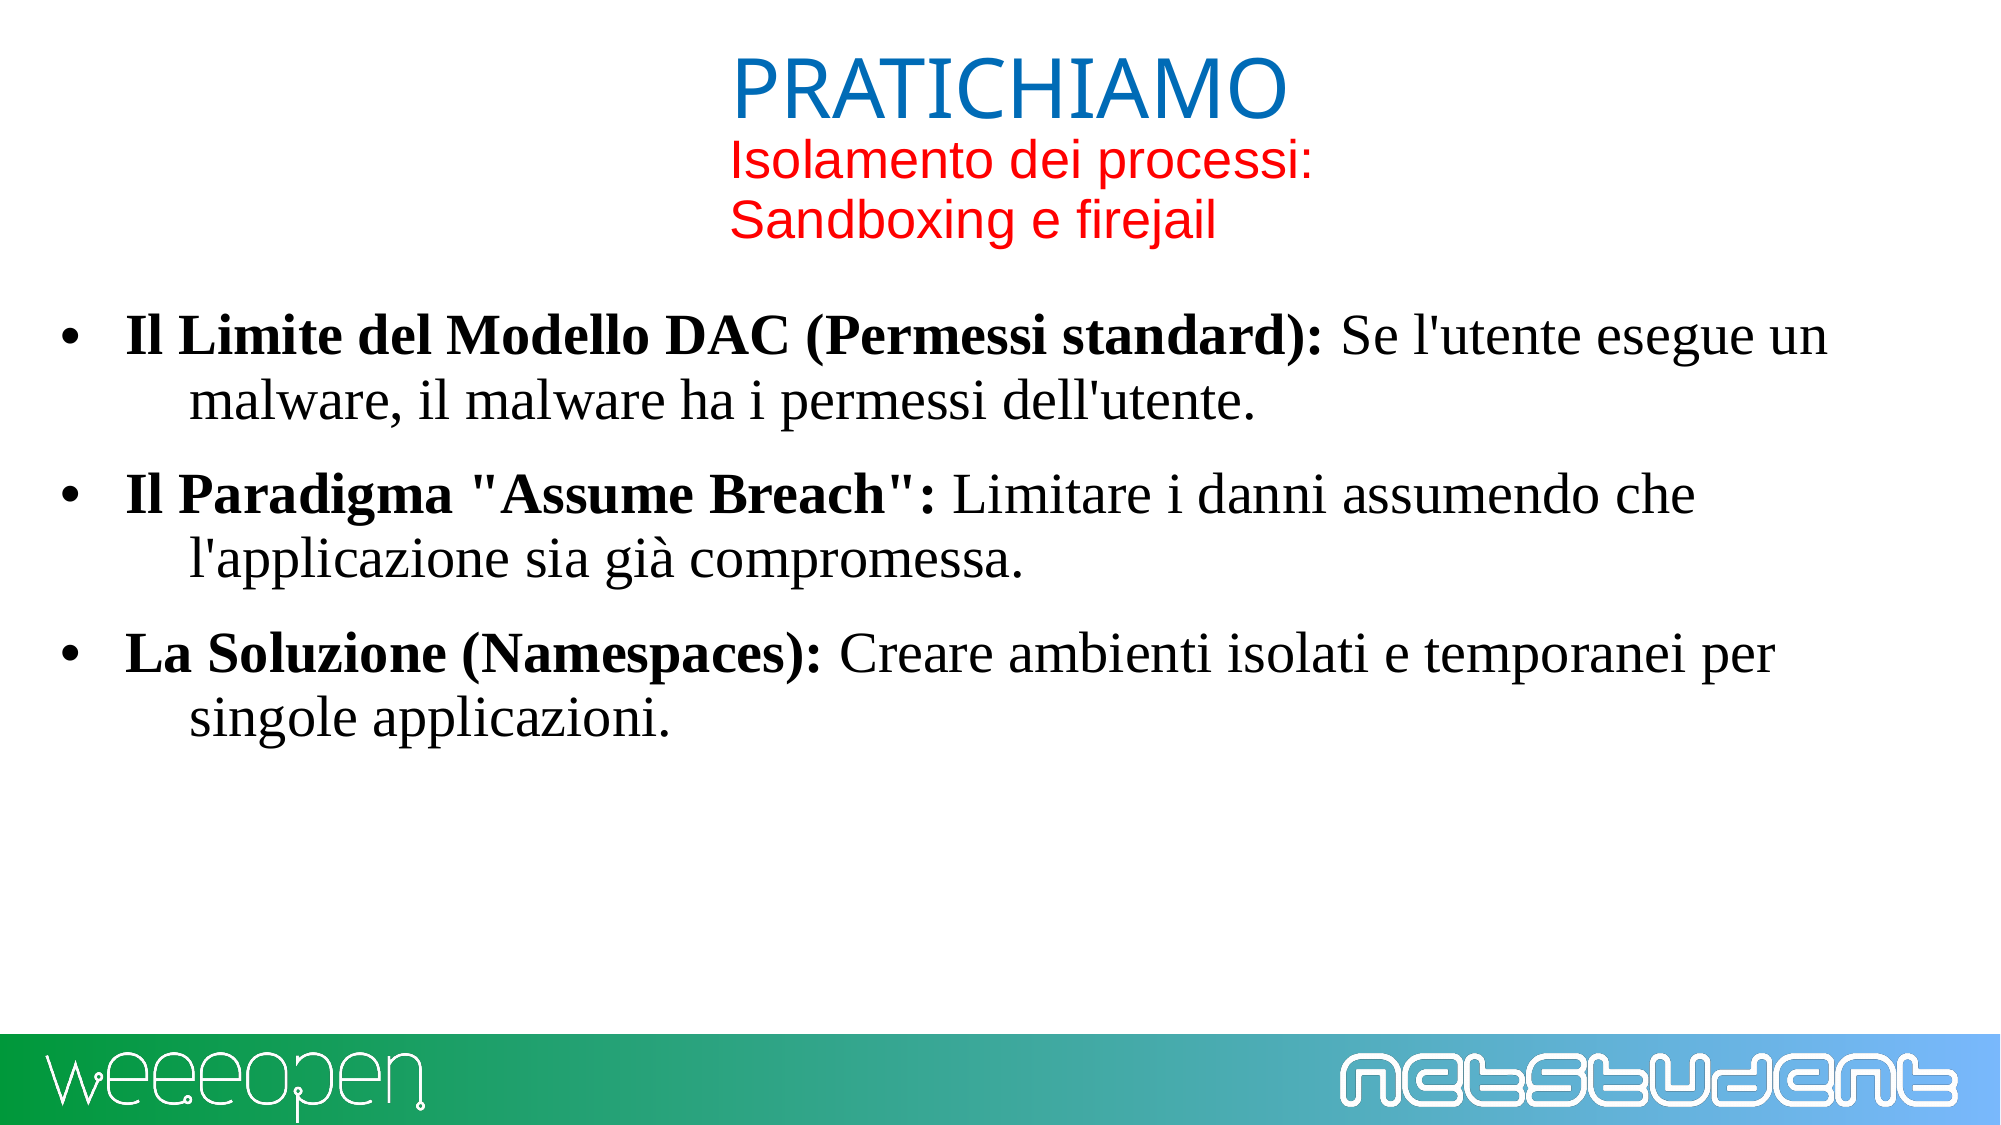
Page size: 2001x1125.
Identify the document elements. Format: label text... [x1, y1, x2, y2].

picture [1340, 1053, 1958, 1107]
list Il Limite del Modello DAC (Permessi standard): Se l'utente esegue un malware, il malware ha i permessi dell'utente. Il Paradigma "Assume Breach": Limitare i danni assumendo che l'applicazione sia già compromessa. La Soluzione (Namespaces): Creare ambienti isolati e temporanei per singole applicazioni. [43, 295, 1959, 824]
text_box Isolamento dei processi: Sandboxing e firejail [714, 121, 1333, 267]
text_box PRATICHIAMO [53, 29, 1969, 129]
picture [45, 1052, 425, 1123]
